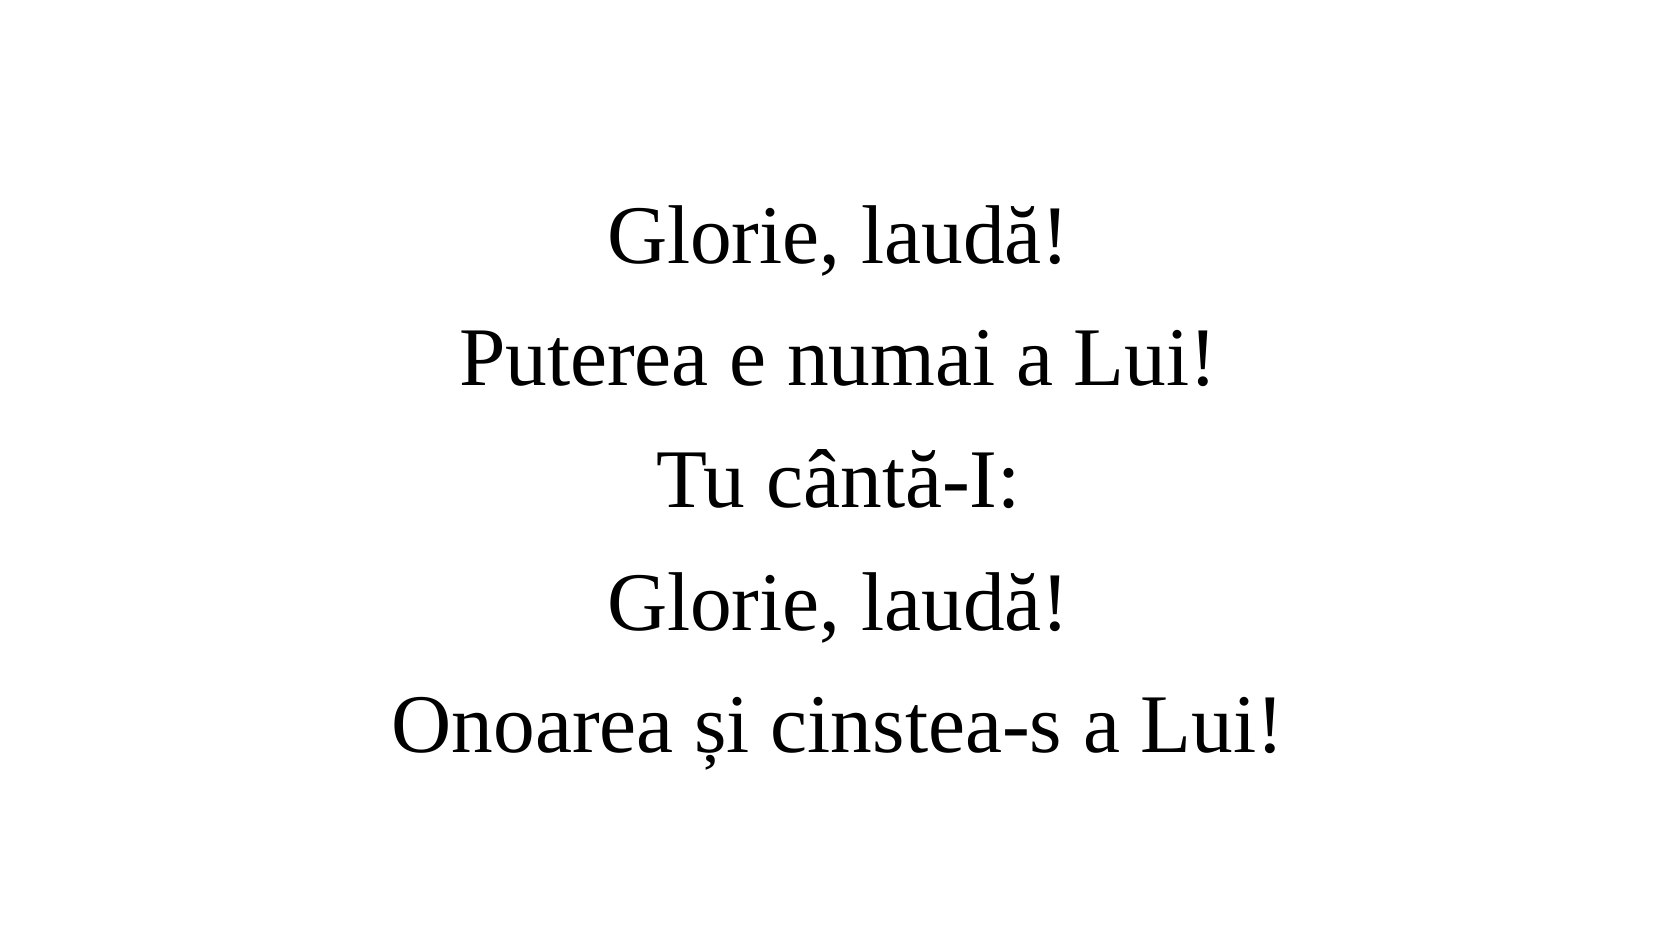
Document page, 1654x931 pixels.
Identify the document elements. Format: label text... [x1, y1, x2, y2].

subtitle Glorie, laudă! Puterea e numai a Lui! Tu cântă-I: Glorie, laudă! Onoarea și cinstea-s a Lui! [177, 175, 1501, 774]
